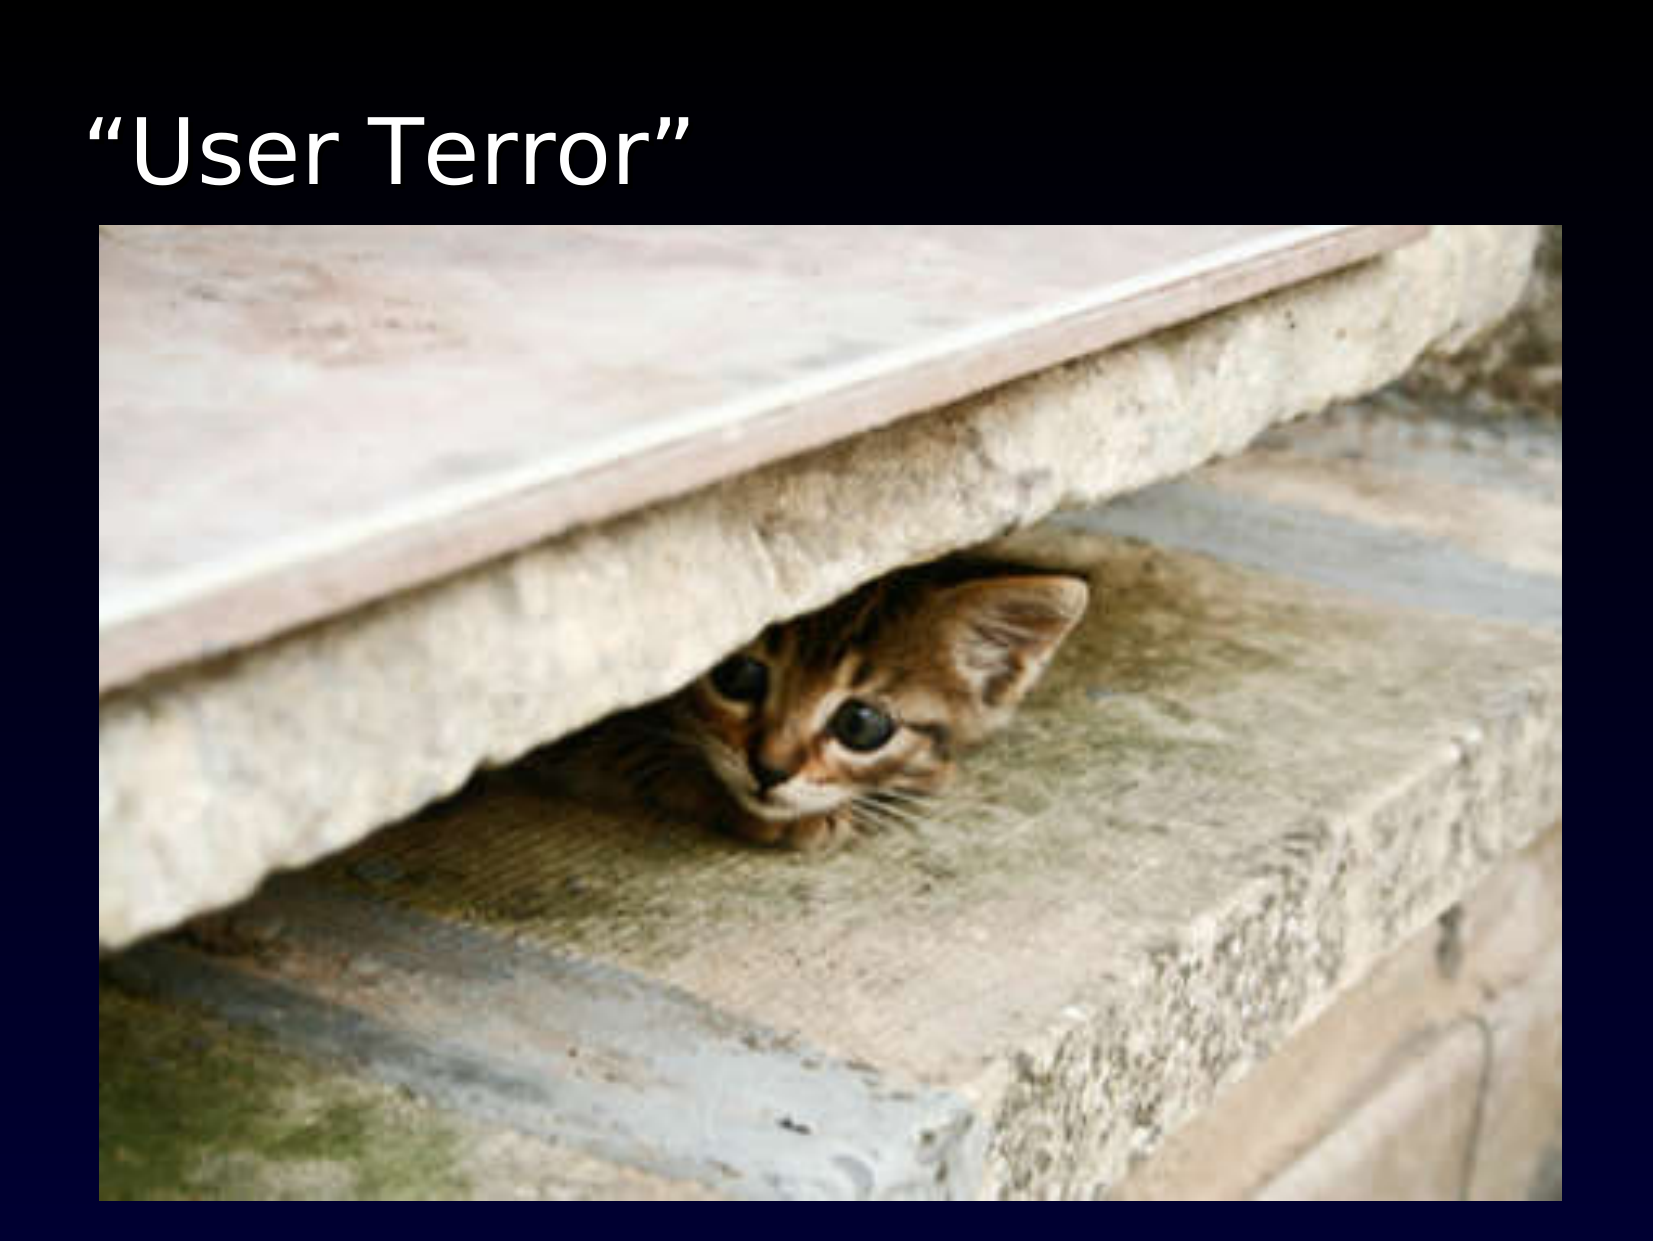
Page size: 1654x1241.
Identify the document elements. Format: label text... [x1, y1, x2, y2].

picture [99, 225, 1562, 1201]
title “User Terror” [82, 49, 1571, 257]
